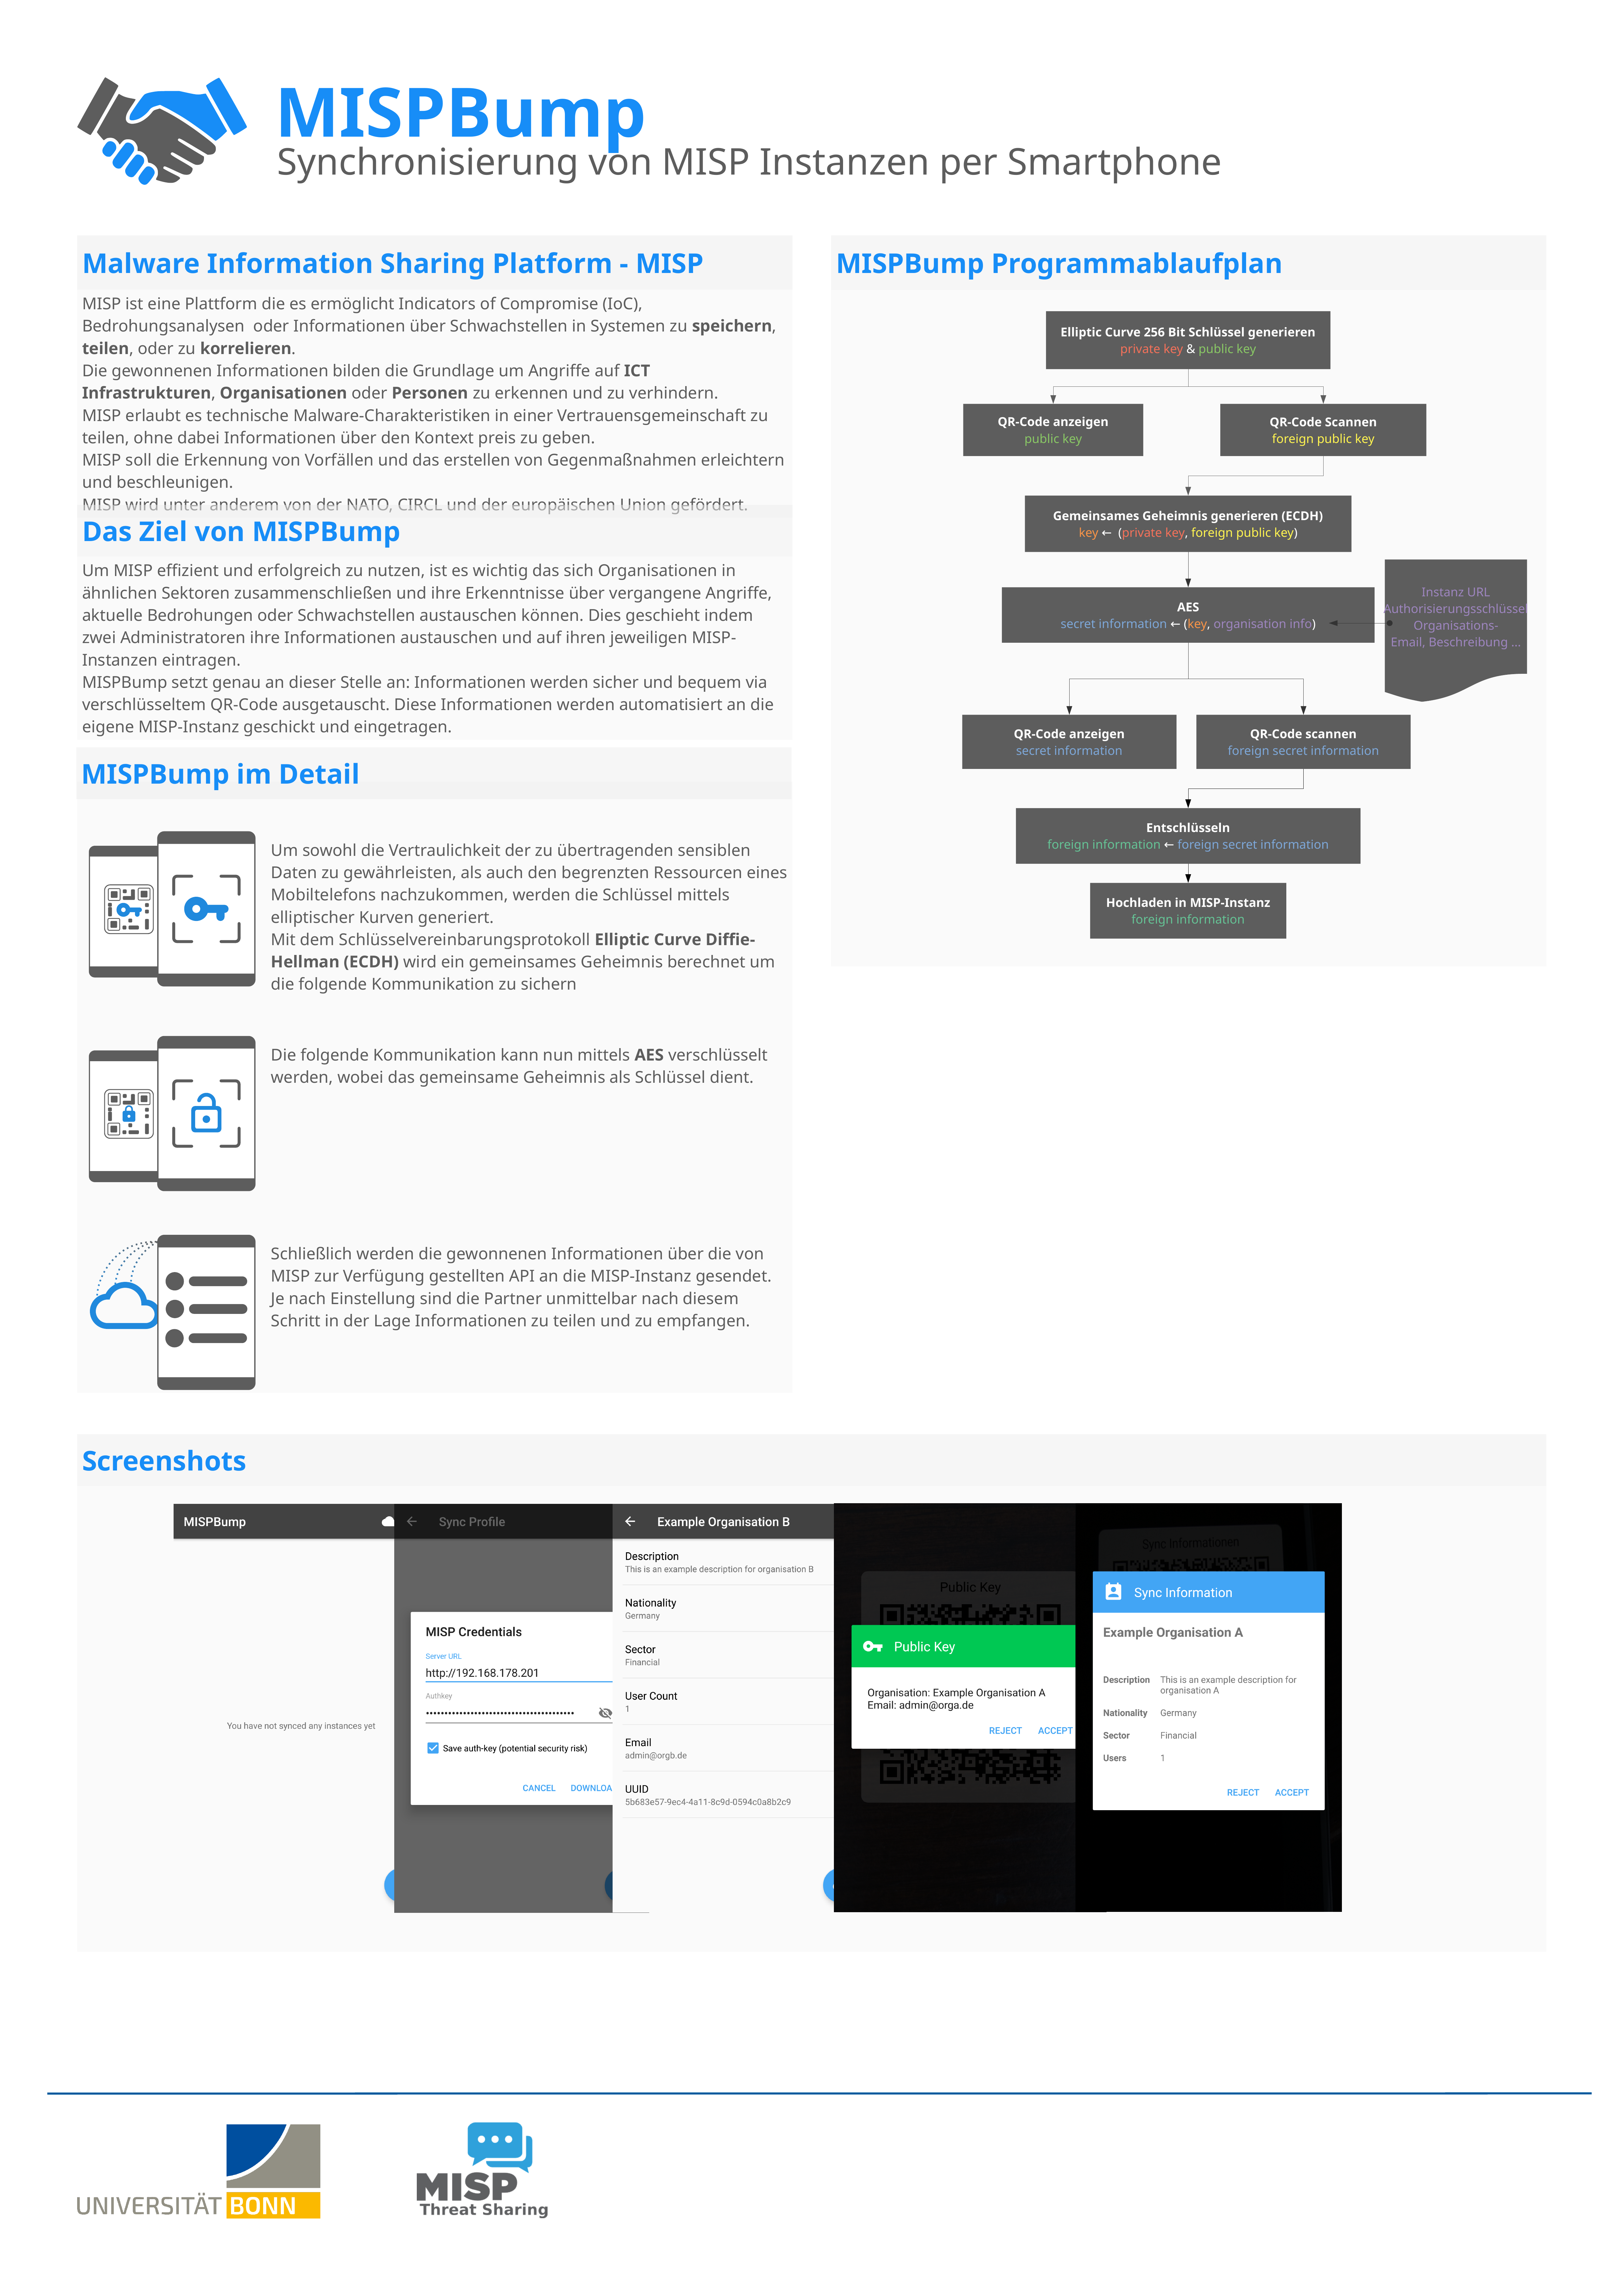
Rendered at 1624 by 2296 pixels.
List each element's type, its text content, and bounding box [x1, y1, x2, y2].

text_box Schließlich werden die gewonnenen Informationen über die von MISP zur Verfügung gestellten API an die MISP-Instanz gesendet. Je nach Einstellung sind die Partner unmittelbar nach diesem Schritt in der Lage Informationen zu teilen und zu empfangen. [266, 1239, 793, 1367]
text_box QR-Code anzeigen secret information [962, 715, 1177, 769]
text_box QR-Code Scannen foreign public key [1220, 404, 1427, 456]
text_box Synchronisierung von MISP Instanzen per Smartphone [272, 133, 1356, 184]
picture [174, 1503, 1342, 1913]
picture [77, 77, 247, 185]
text_box Screenshots [77, 1434, 1547, 1486]
picture [77, 2124, 320, 2219]
text_box Um sowohl die Vertraulichkeit der zu übertragenden sensiblen Daten zu gewährleisten, als auch den begrenzten Ressourcen eines Mobiltelefons nachzukommen, werden die Schlüssel mittels elliptischer Kurven generiert. Mit dem Schlüsselvereinbarungsprotokoll Elliptic Curve Diffie-Hellman (ECDH) wird ein gemeinsames Geheimnis berechnet um die folgende Kommunikation zu sichern [266, 836, 793, 1005]
text_box Instanz URL Authorisierungsschlüssel Organisations- Email, Beschreibung ... [1385, 559, 1527, 702]
picture [89, 1036, 256, 1191]
picture [417, 2122, 548, 2218]
text_box Die folgende Kommunikation kann nun mittels AES verschlüsselt werden, wobei das gemeinsame Geheimnis als Schlüssel dient. [266, 1041, 793, 1168]
text_box Hochladen in MISP-Instanz foreign information [1090, 883, 1286, 939]
text_box [77, 781, 793, 1393]
picture [89, 831, 256, 987]
text_box [77, 1486, 1547, 1952]
text_box MISPBump Programmablaufplan [831, 235, 1547, 290]
text_box Malware Information Sharing Platform - MISP [77, 235, 793, 289]
text_box QR-Code anzeigen public key [963, 404, 1143, 456]
text_box [831, 290, 1547, 966]
picture [89, 1234, 256, 1390]
text_box MISPBump [270, 61, 1584, 152]
text_box Gemeinsames Geheimnis generieren (ECDH) key ← (private key, foreign public key) [1025, 495, 1352, 552]
text_box Das Ziel von MISPBump [77, 505, 793, 556]
text_box QR-Code scannen foreign secret information [1196, 715, 1411, 769]
text_box Um MISP effizient und erfolgreich zu nutzen, ist es wichtig das sich Organisationen in ähnlichen Sektoren zusammenschließen und ihre Erkenntnisse über vergangene Angriffe, aktuelle Bedrohungen oder Schwachstellen austauschen können. Dies geschieht indem zwei Administratoren ihre Informationen austauschen und auf ihren jeweiligen MISP-Instanzen eintragen. MISPBump setzt genau an dieser Stelle an: Informationen werden sicher und bequem via verschlüsseltem QR-Code ausgetauscht. Diese Informationen werden automatisiert an die eigene MISP-Instanz geschickt und eingetragen. [77, 556, 793, 734]
text_box MISPBump im Detail [76, 747, 792, 799]
text_box Entschlüsseln foreign information ← foreign secret information [1016, 808, 1361, 864]
text_box AES secret information ← (key, organisation info) [1002, 587, 1375, 643]
text_box MISP ist eine Plattform die es ermöglicht Indicators of Compromise (IoC), Bedrohungsanalysen oder Informationen über Schwachstellen in Systemen zu speichern, teilen, oder zu korrelieren. Die gewonnenen Informationen bilden die Grundlage um Angriffe auf ICT Infrastrukturen, Organisationen oder Personen zu erkennen und zu verhindern. MISP erlaubt es technische Malware-Charakteristiken in einer Vertrauensgemeinschaft zu teilen, ohne dabei Informationen über den Kontext preis zu geben. MISP soll die Erkennung von Vorfällen und das erstellen von Gegenmaßnahmen erleichtern und beschleunigen. MISP wird unter anderem von der NATO, CIRCL und der europäischen Union gefördert. [77, 289, 793, 478]
text_box Elliptic Curve 256 Bit Schlüssel generieren private key & public key [1046, 311, 1330, 369]
